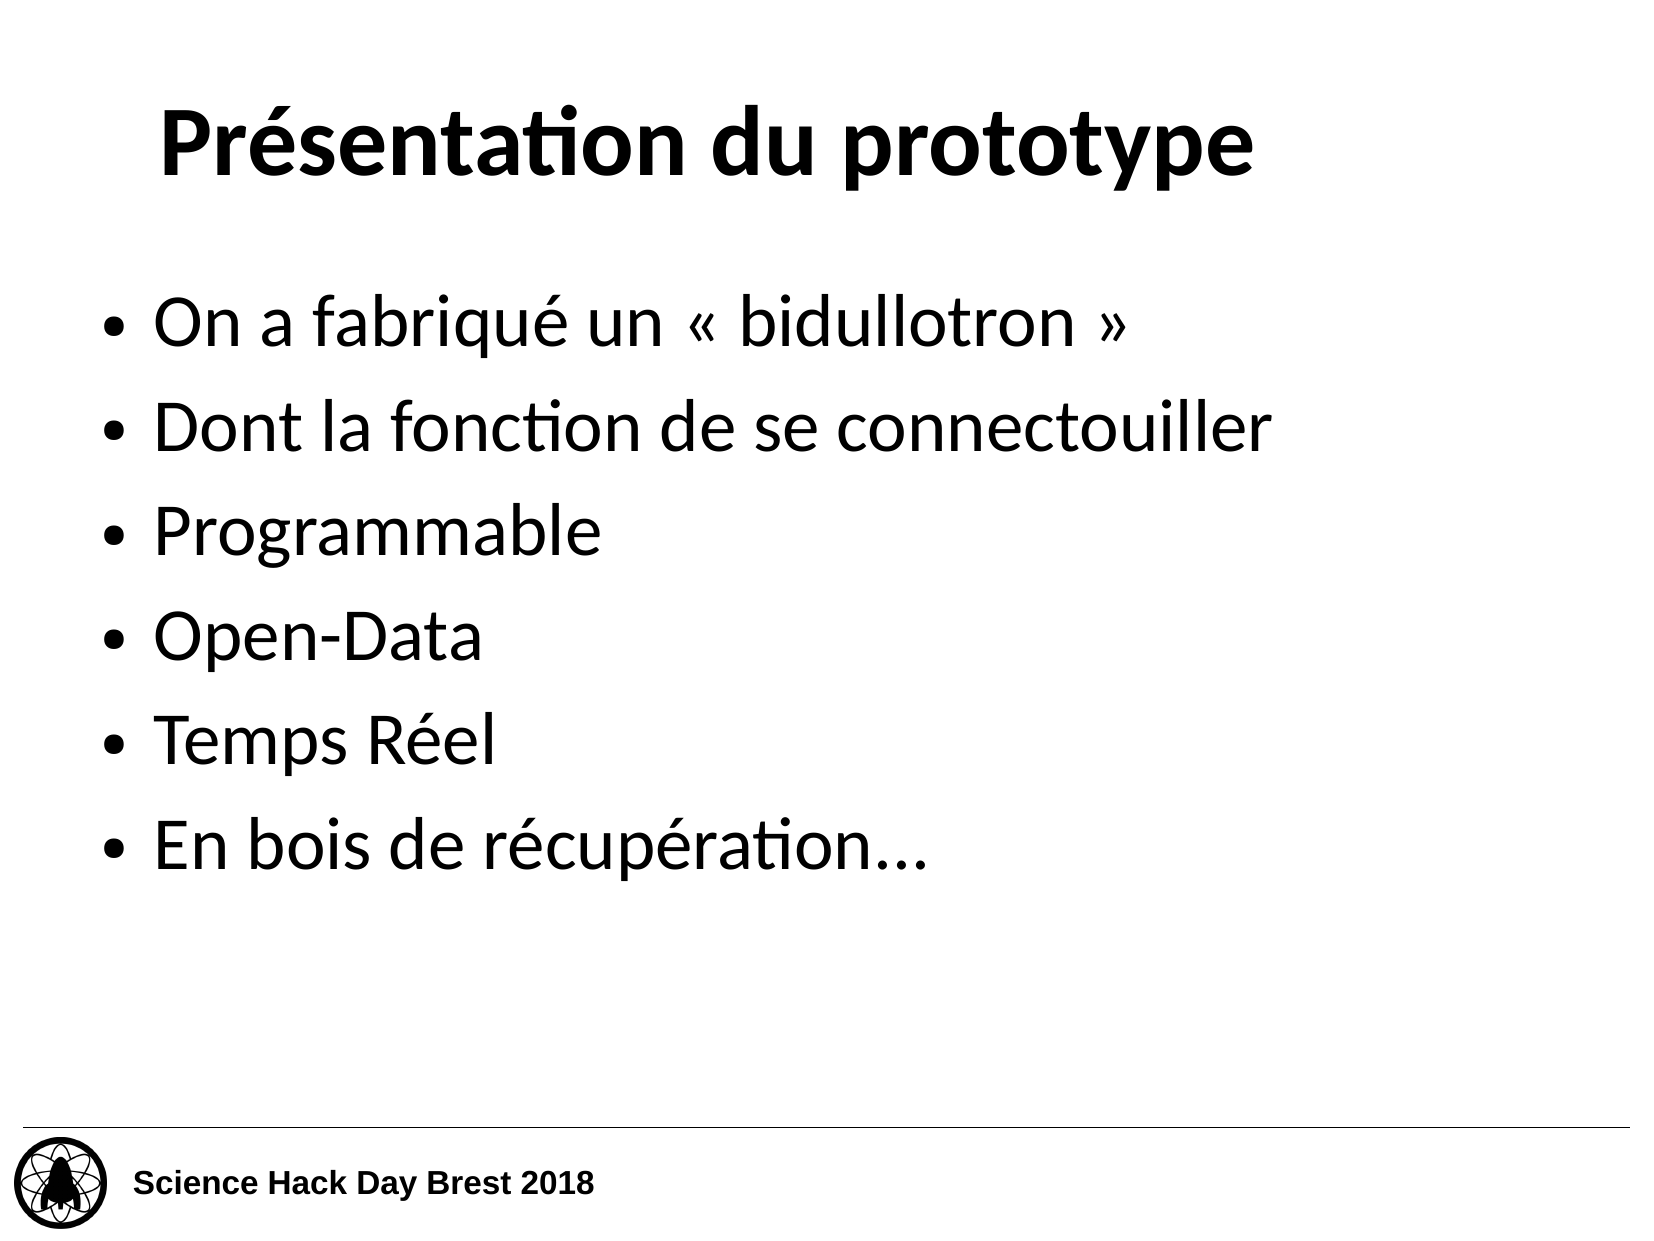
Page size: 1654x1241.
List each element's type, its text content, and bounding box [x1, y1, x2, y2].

title Présentation du prototype [11, 47, 1347, 255]
picture [14, 1137, 107, 1230]
text_box Science Hack Day Brest 2018 [118, 1157, 1040, 1210]
list On a fabriqué un « bidullotron » Dont la fonction de se connectouiller Programmable Open-Data Temps Réel En bois de récupération... [82, 290, 1571, 1109]
